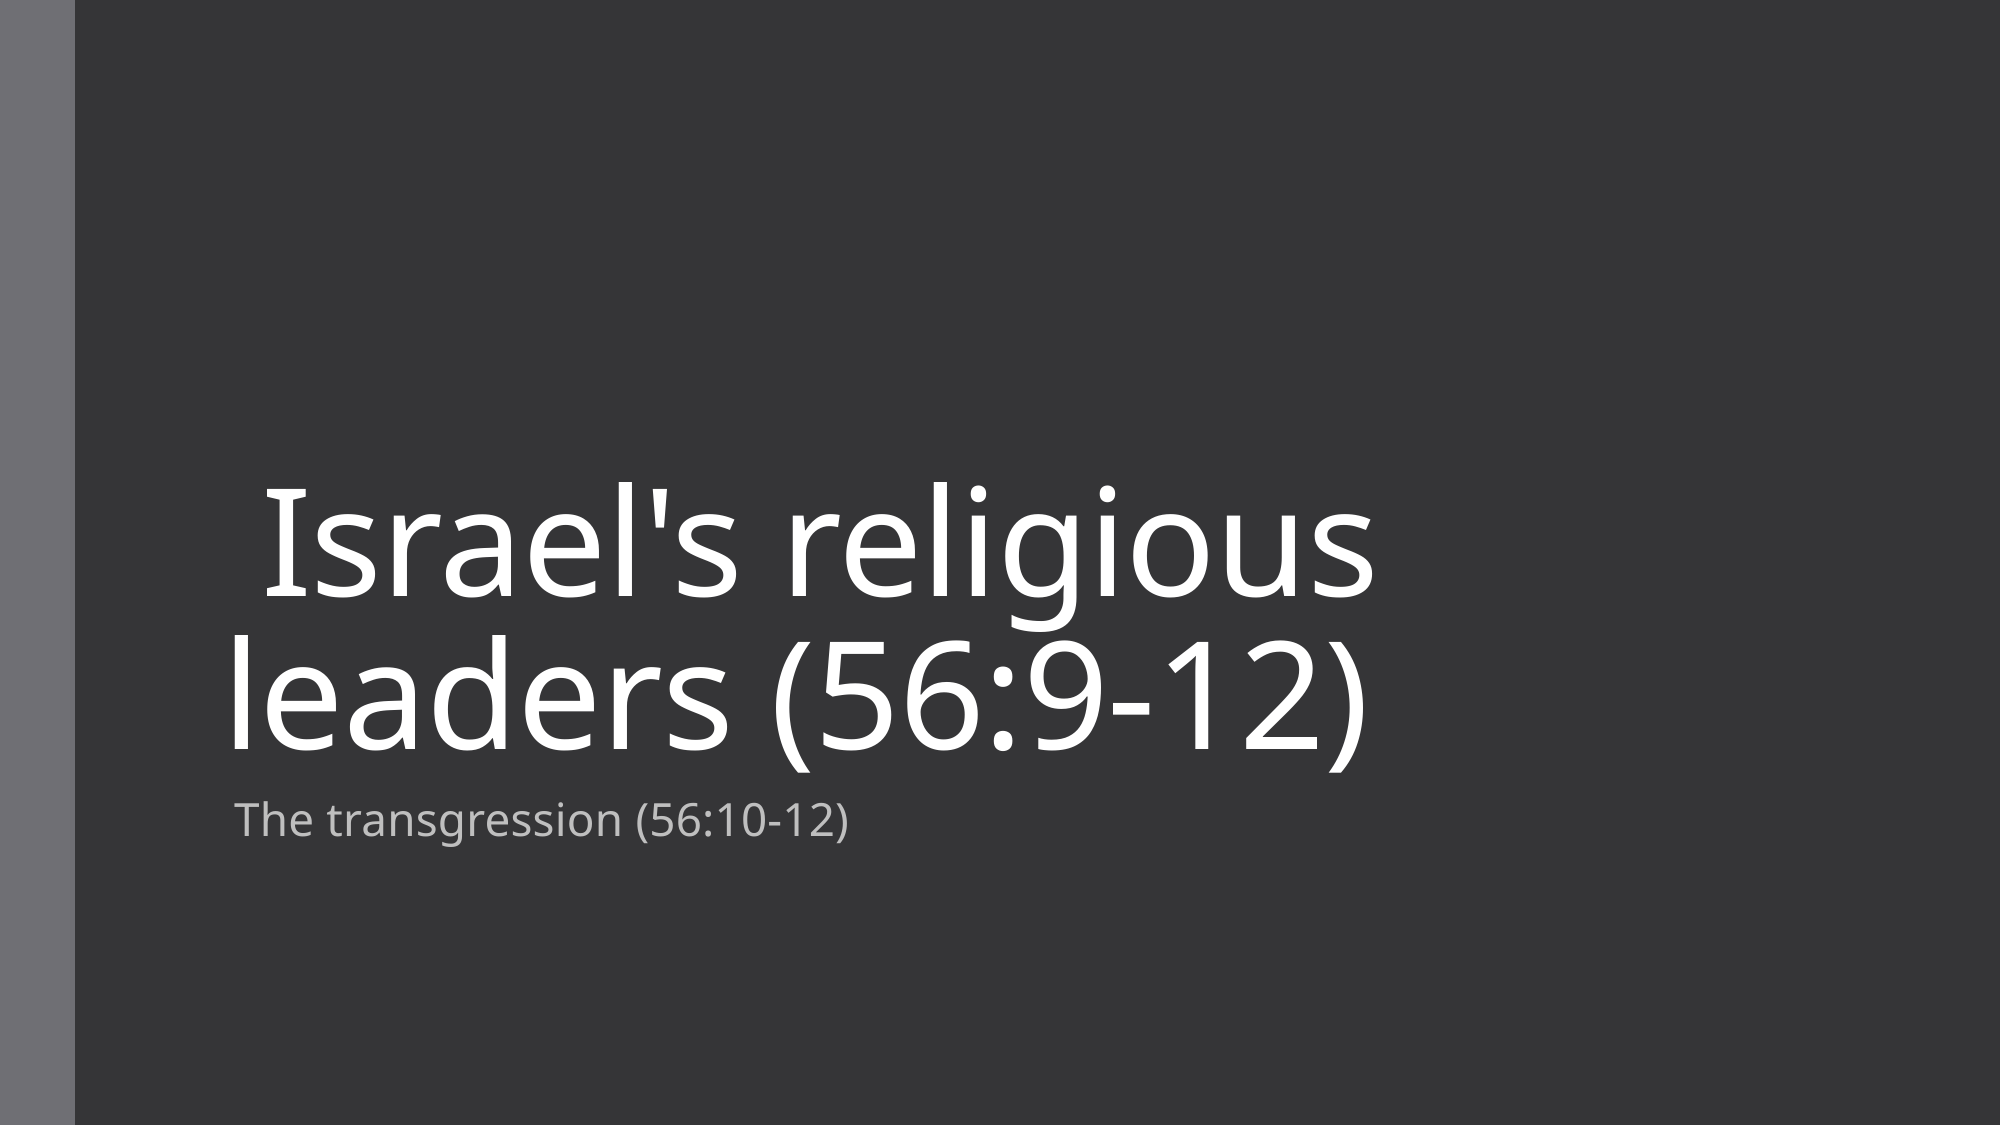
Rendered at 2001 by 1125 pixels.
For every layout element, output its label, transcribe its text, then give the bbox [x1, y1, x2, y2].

title Israel's religious leaders (56:9-12) [206, 124, 1752, 787]
subtitle The transgression (56:10-12) [206, 787, 1752, 1066]
